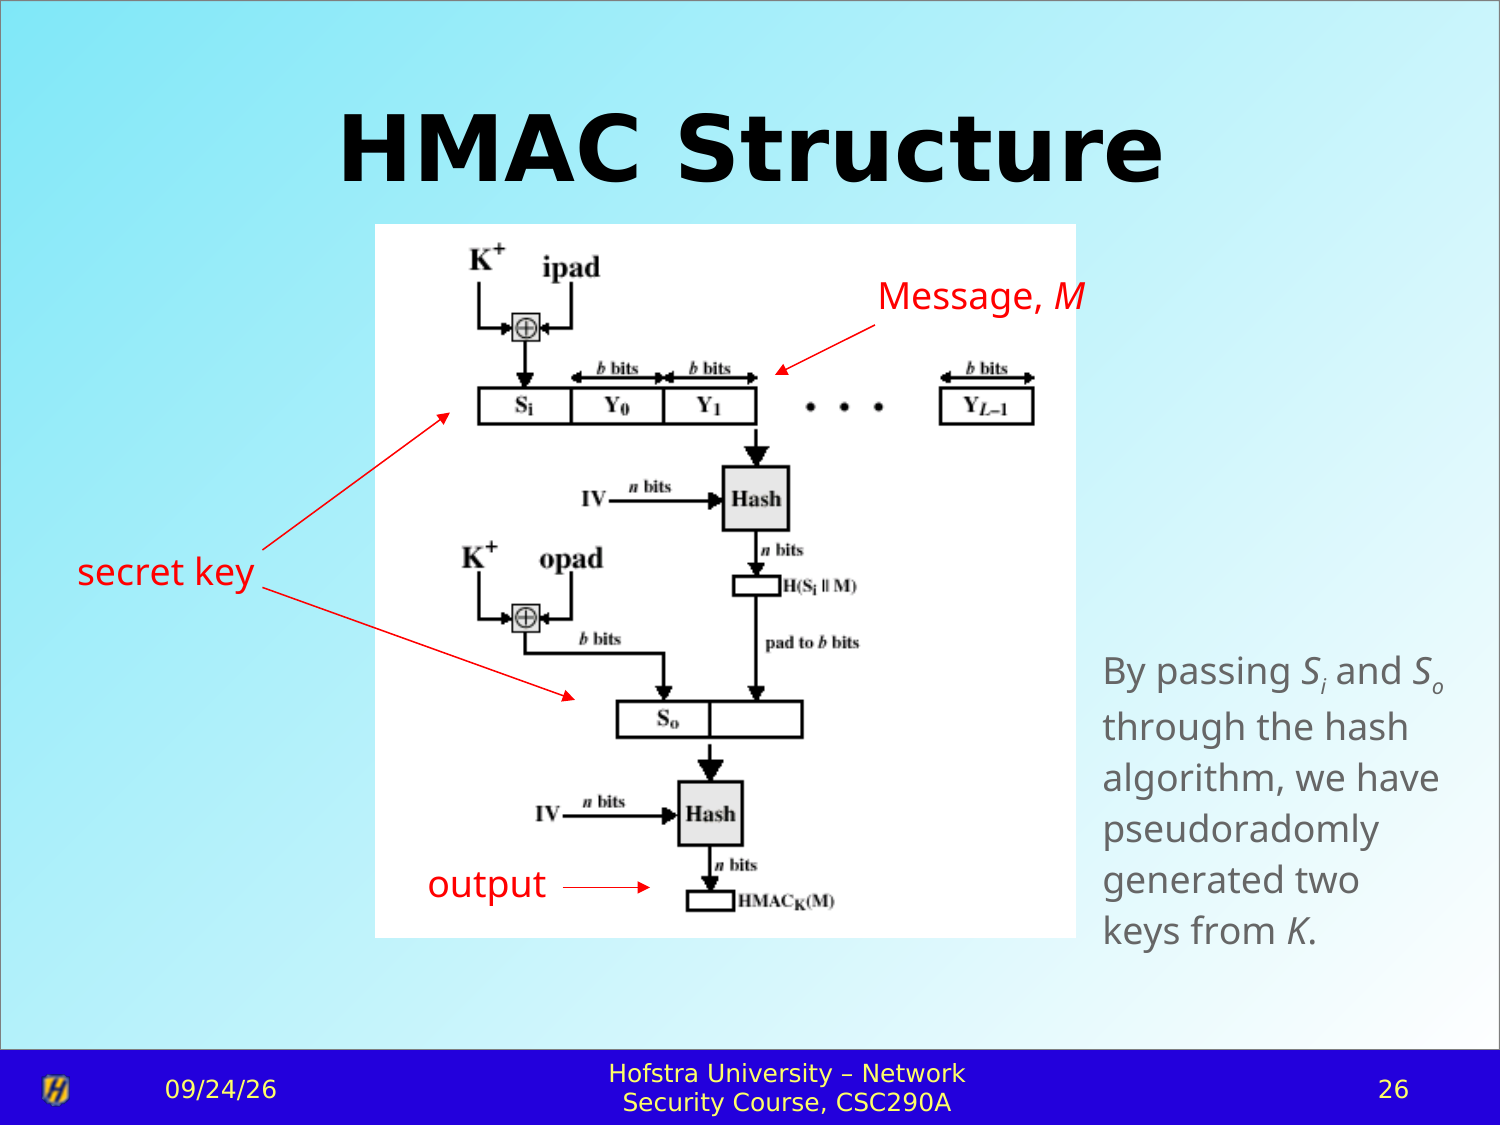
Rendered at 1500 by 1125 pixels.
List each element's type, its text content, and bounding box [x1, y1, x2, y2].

text_box By passing Si and So through the hash algorithm, we have pseudoradomly generated two keys from K. [1087, 637, 1463, 964]
text_box secret key [62, 537, 275, 604]
title HMAC Structure [112, 85, 1391, 212]
picture [375, 224, 1076, 938]
picture [37, 1072, 76, 1110]
text_box Message, M [862, 262, 1238, 329]
text_box output [412, 849, 576, 917]
